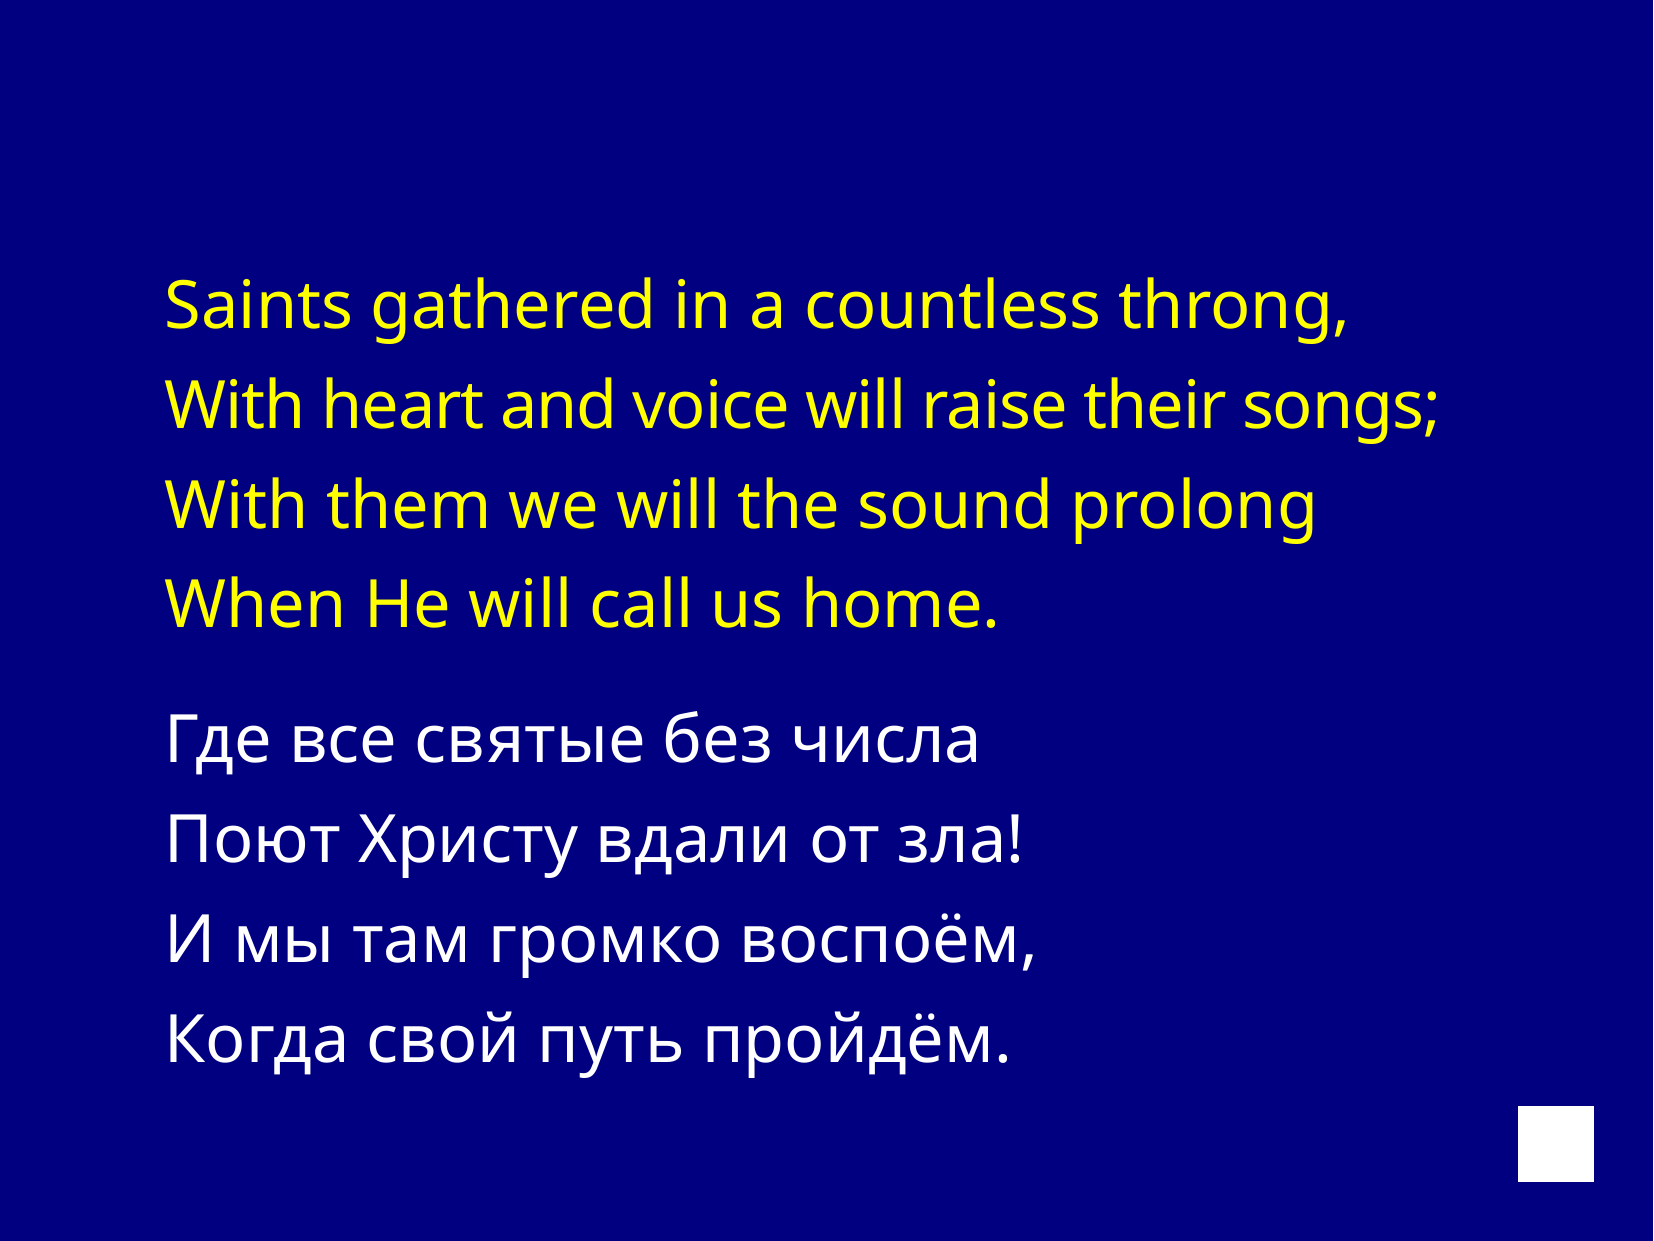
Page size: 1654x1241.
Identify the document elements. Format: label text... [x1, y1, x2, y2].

text_box [1518, 1106, 1594, 1182]
text_box Где все святые без числа Поют Христу вдали от зла! И мы там громко воспоём, Когда свой путь пройдём. [37, 675, 1576, 1163]
text_box Saints gathered in a countless throng, With heart and voice will raise their songs; With them we will the sound prolong When He will call us home. [37, 150, 1653, 638]
